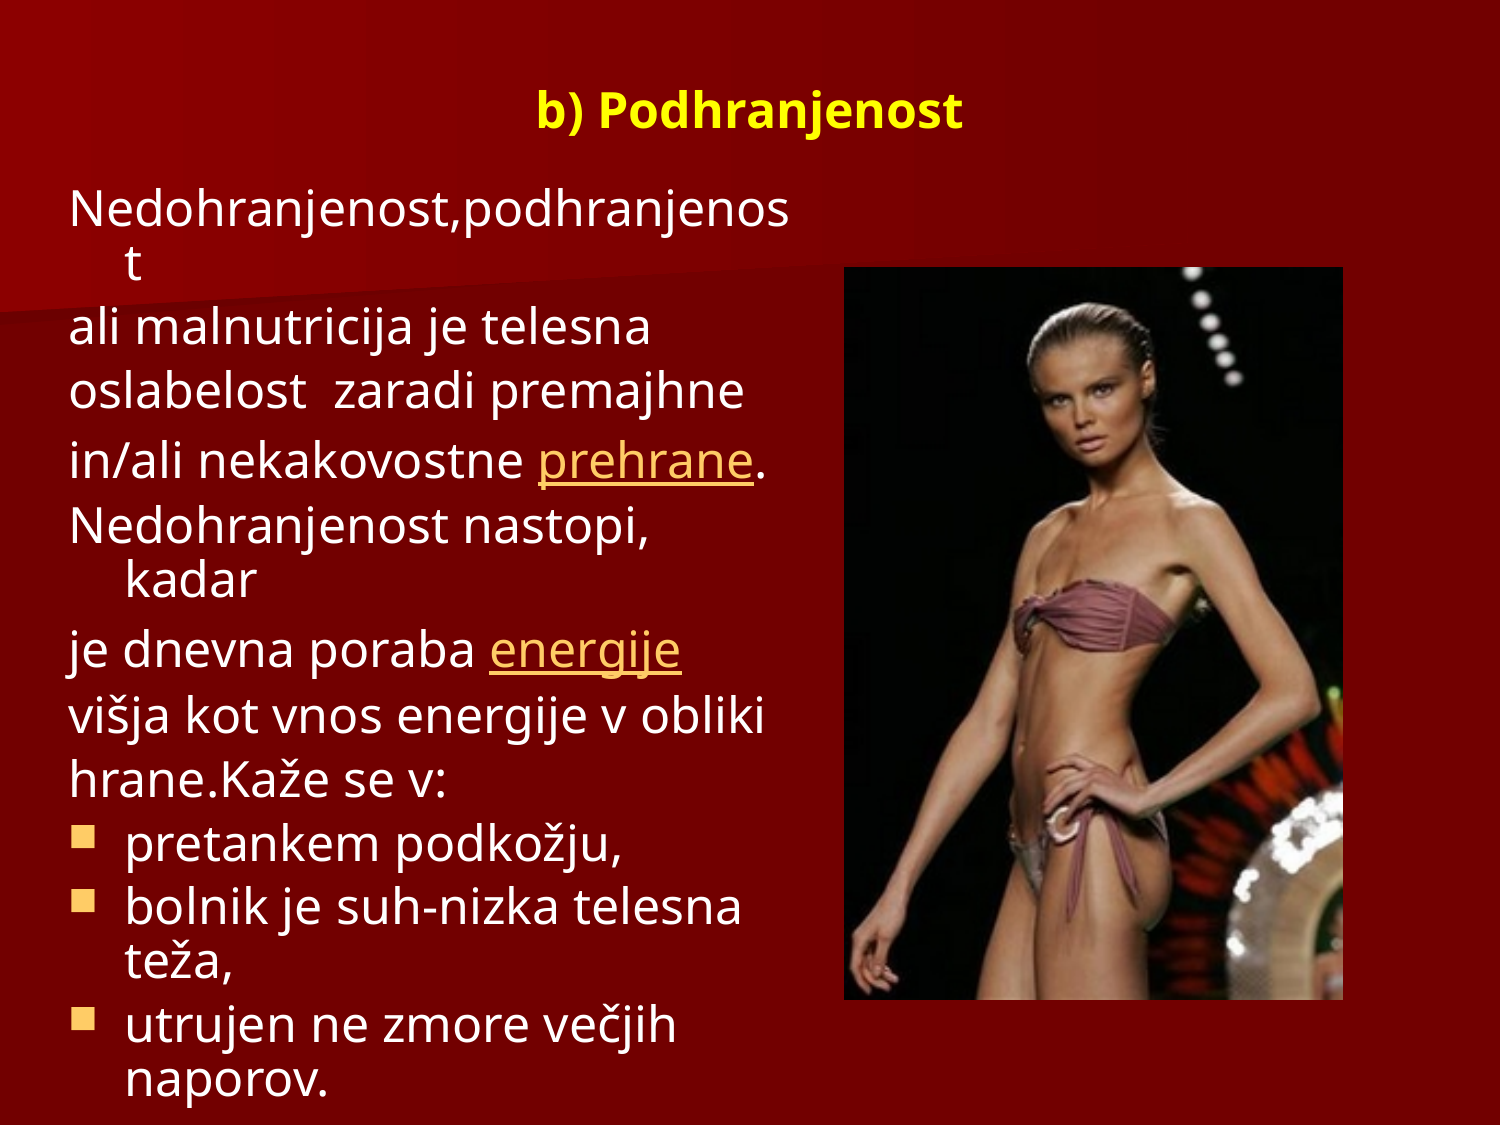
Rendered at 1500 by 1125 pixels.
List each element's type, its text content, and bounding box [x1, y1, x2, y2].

title b) Podhranjenost [75, 45, 1425, 233]
list Nedohranjenost,podhranjenost ali malnutricija je telesna oslabelost zaradi premajhne in/ali nekakovostne prehrane. Nedohranjenost nastopi, kadar je dnevna poraba energije višja kot vnos energije v obliki hrane.Kaže se v: pretankem podkožju, bolnik je suh-nizka telesna teža, utrujen ne zmore večjih naporov. [53, 175, 810, 1032]
picture [844, 267, 1343, 1000]
